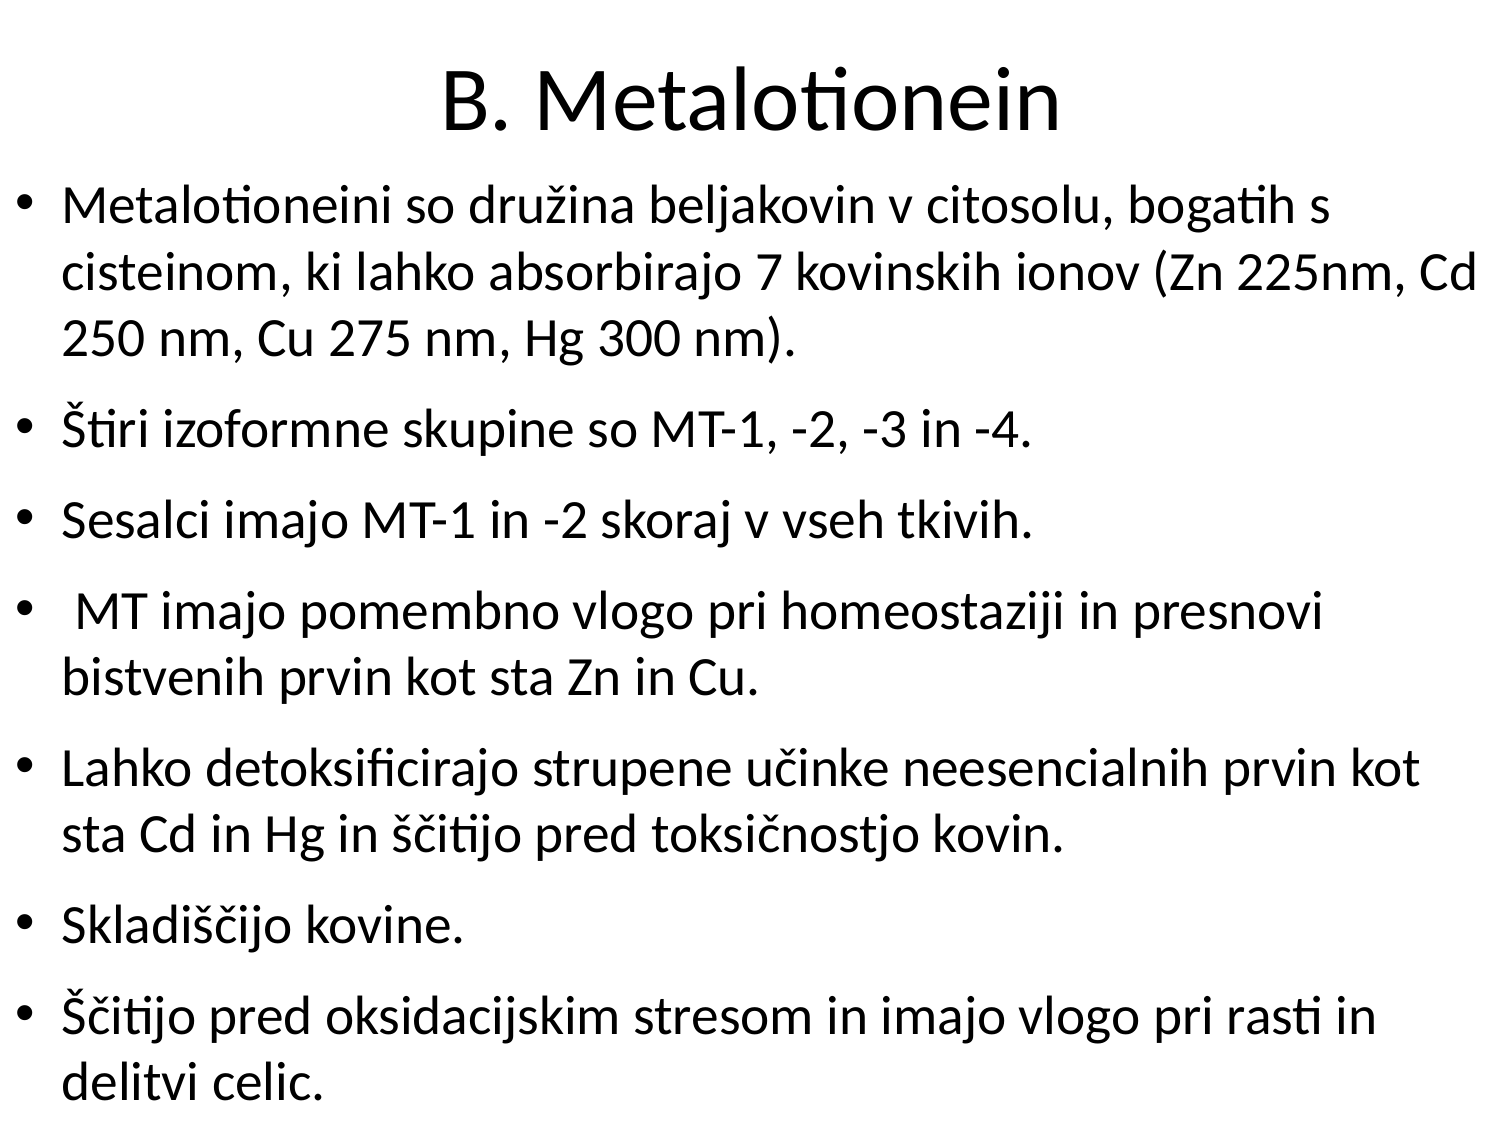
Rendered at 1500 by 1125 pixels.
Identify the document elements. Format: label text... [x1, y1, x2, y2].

list Metalotioneini so družina beljakovin v citosolu, bogatih s cisteinom, ki lahko absorbirajo 7 kovinskih ionov (Zn 225nm, Cd 250 nm, Cu 275 nm, Hg 300 nm). Štiri izoformne skupine so MT-1, -2, -3 in -4. Sesalci imajo MT-1 in -2 skoraj v vseh tkivih. MT imajo pomembno vlogo pri homeostaziji in presnovi bistvenih prvin kot sta Zn in Cu. Lahko detoksificirajo strupene učinke neesencialnih prvin kot sta Cd in Hg in ščitijo pred toksičnostjo kovin. Skladiščijo kovine. Ščitijo pred oksidacijskim stresom in imajo vlogo pri rasti in delitvi celic. [0, 160, 1500, 1125]
title B. Metalotionein [76, 0, 1427, 160]
